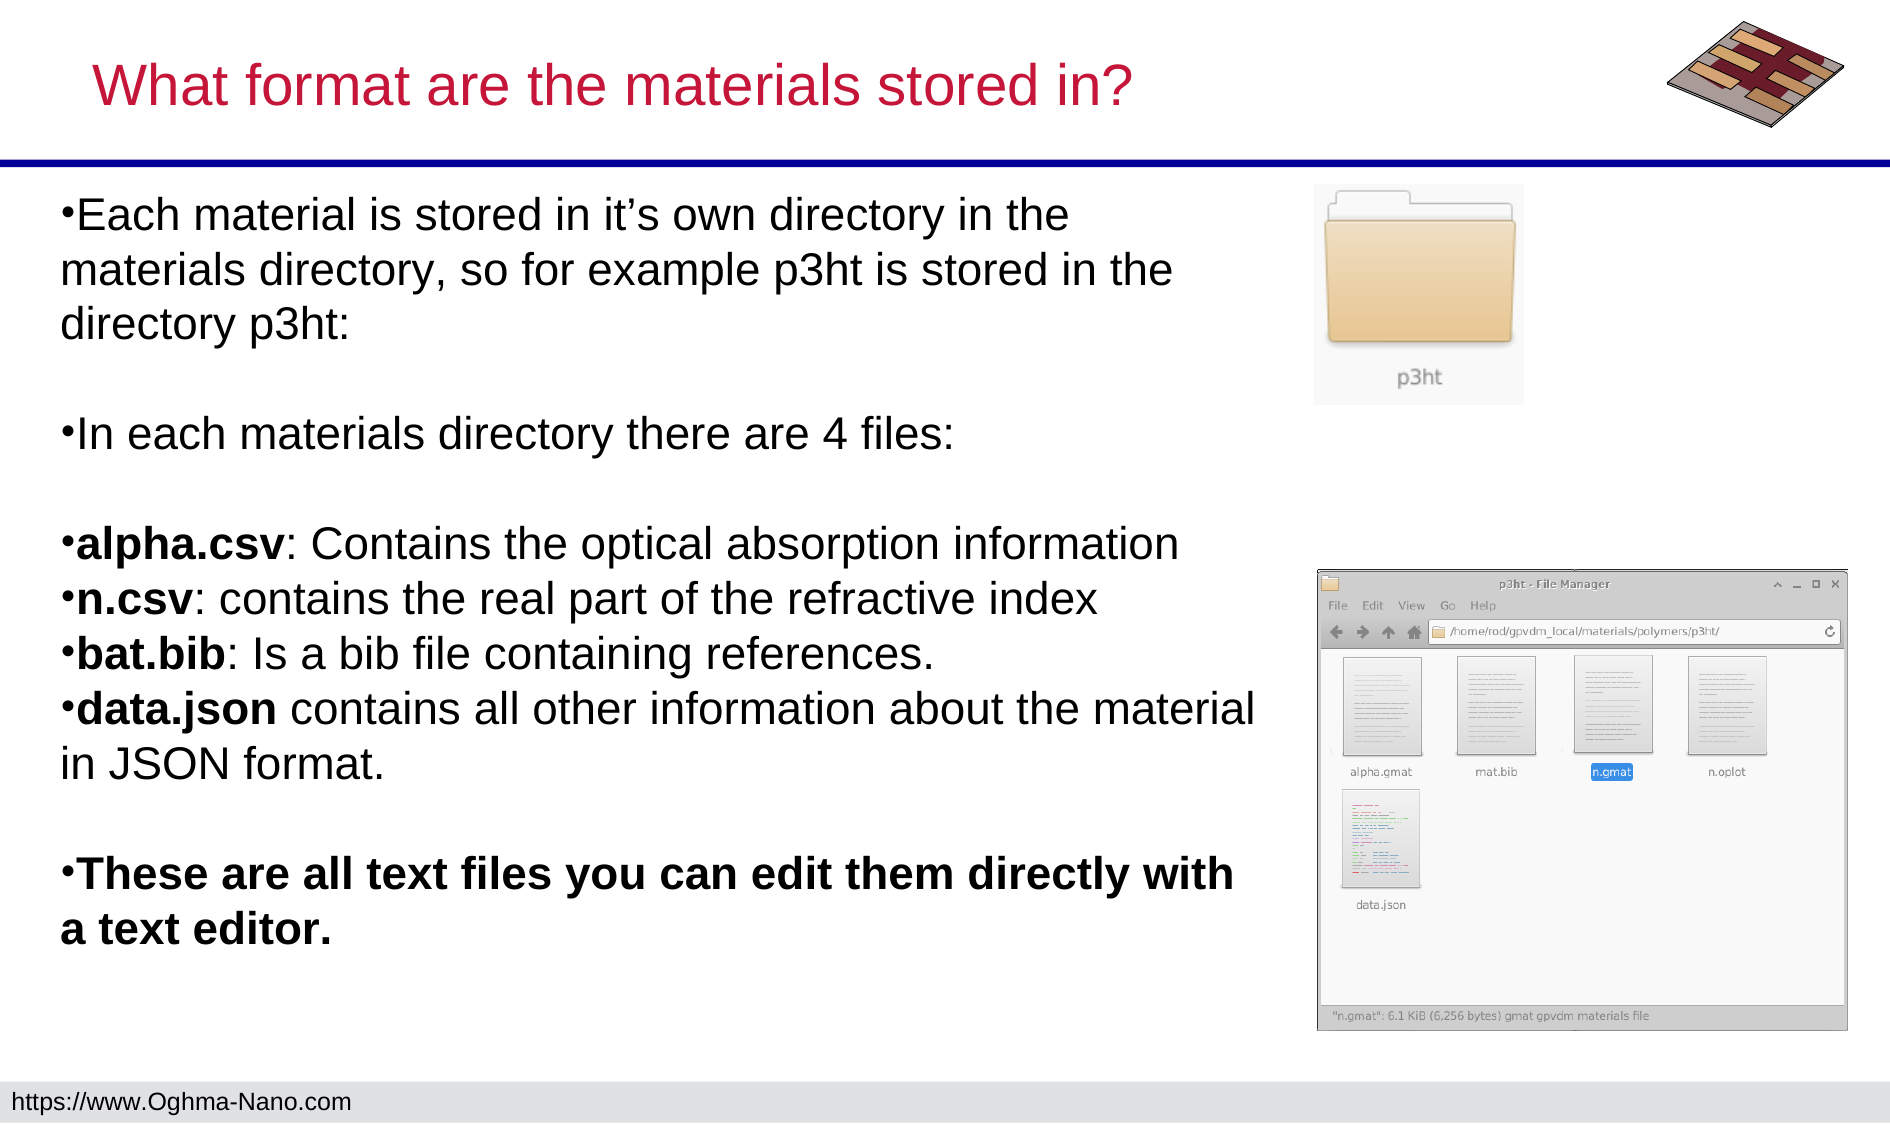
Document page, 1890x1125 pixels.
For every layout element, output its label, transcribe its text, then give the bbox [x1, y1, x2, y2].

title What format are the materials stored in? [78, 32, 1638, 138]
text_box Each material is stored in it’s own directory in the materials directory, so for example p3ht is stored in the directory p3ht: In each materials directory there are 4 files: alpha.csv: Contains the optical absorption information n.csv: contains the real part of the refractive index bat.bib: Is a bib file containing references. data.json contains all other information about the material in JSON format. These are all text files you can edit them directly with a text editor. [45, 176, 1284, 962]
picture [1317, 569, 1848, 1031]
picture [1314, 184, 1524, 406]
